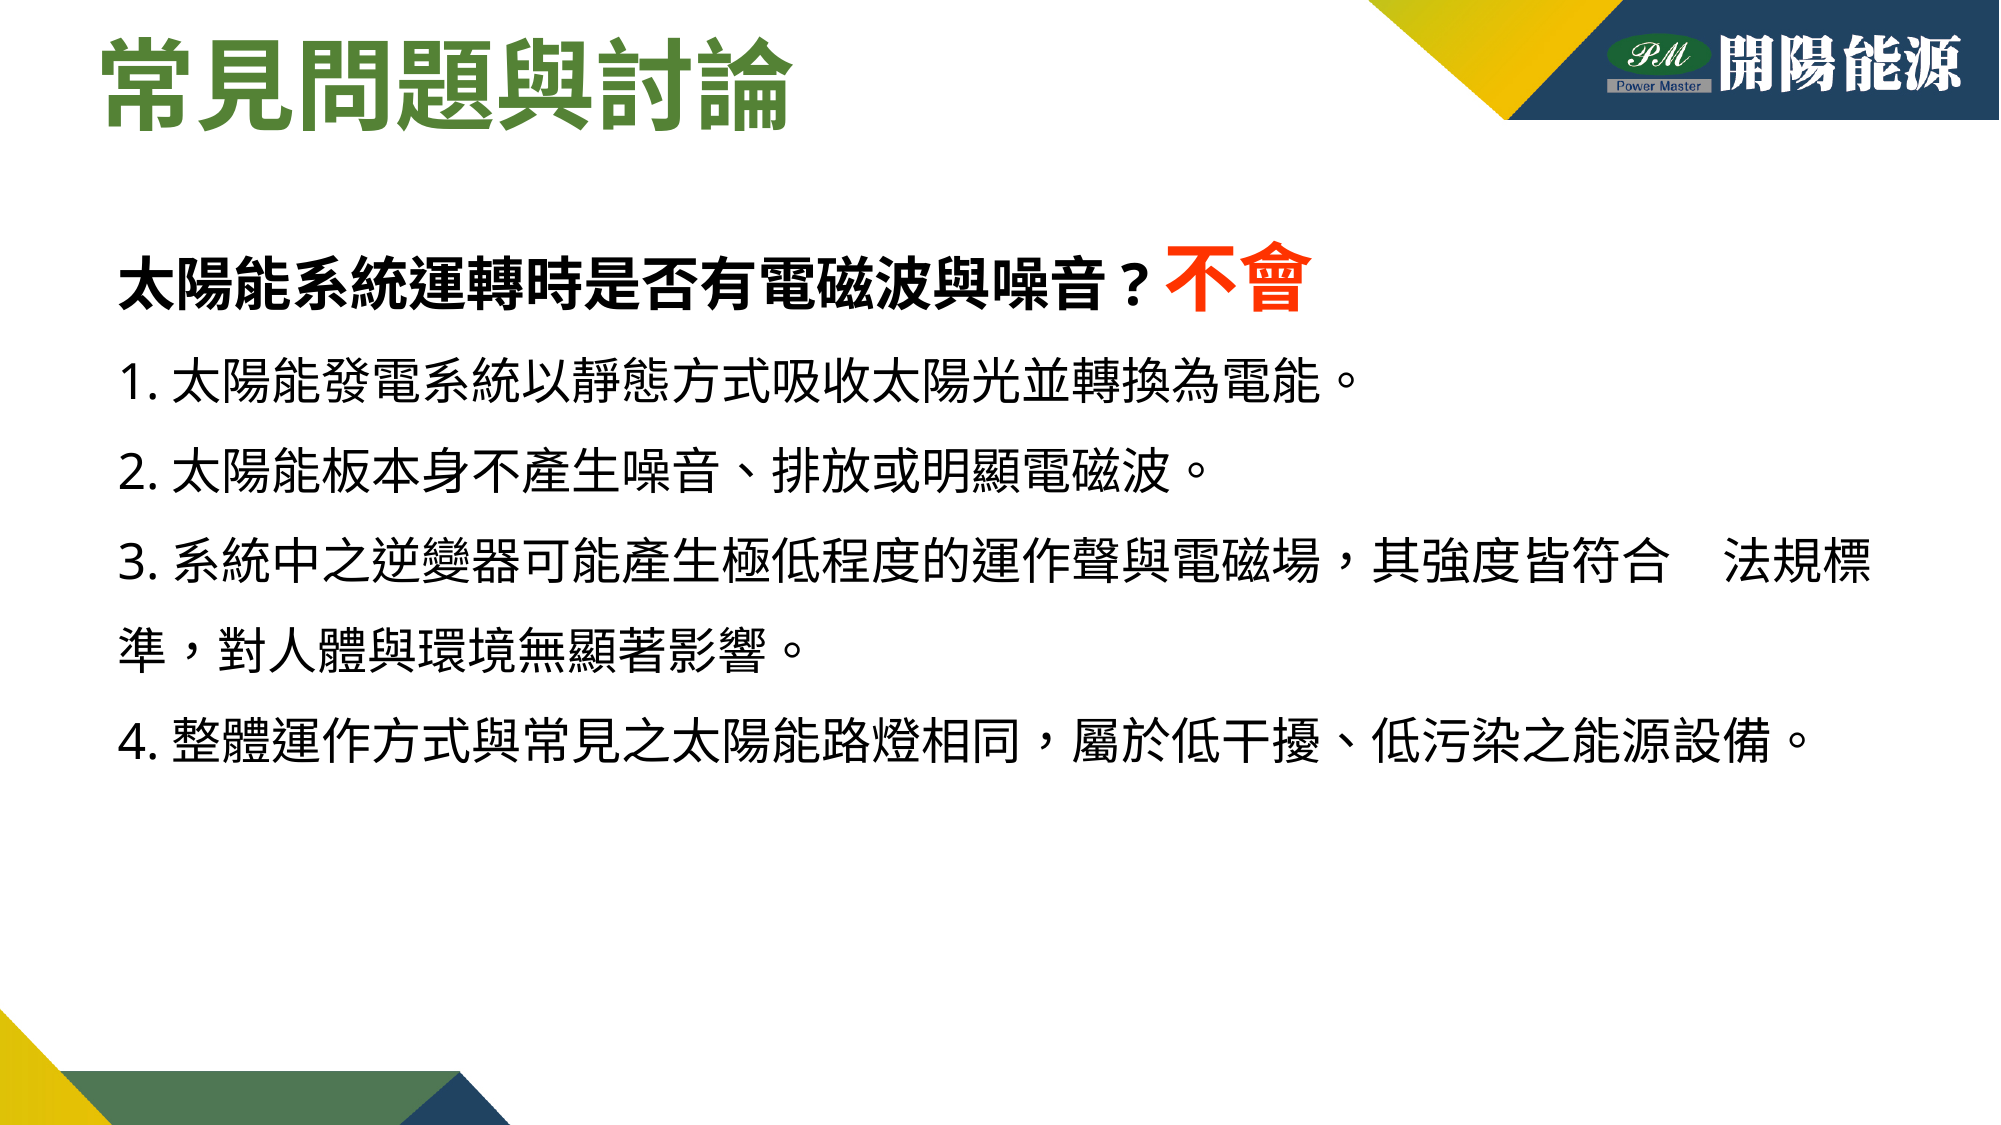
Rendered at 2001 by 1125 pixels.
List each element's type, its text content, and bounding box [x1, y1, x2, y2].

text_box 常見問題與討論 [0, 22, 1000, 142]
picture [0, 0, 1999, 1125]
text_box 太陽能系統運轉時是否有電磁波與噪音?不會 1.太陽能發電系統以靜態方式吸收太陽光並轉換為電能。 2.太陽能板本身不產生噪音、排放或明顯電磁波。 3.系統中之逆變器可能產生極低程度的運作聲與電磁場，其強度皆符合 法規標準，對人體與環境無顯著影響。 4.整體運作方式與常見之太陽能路燈相同，屬於低干擾、低污染之能源設備。 [102, 177, 1936, 778]
